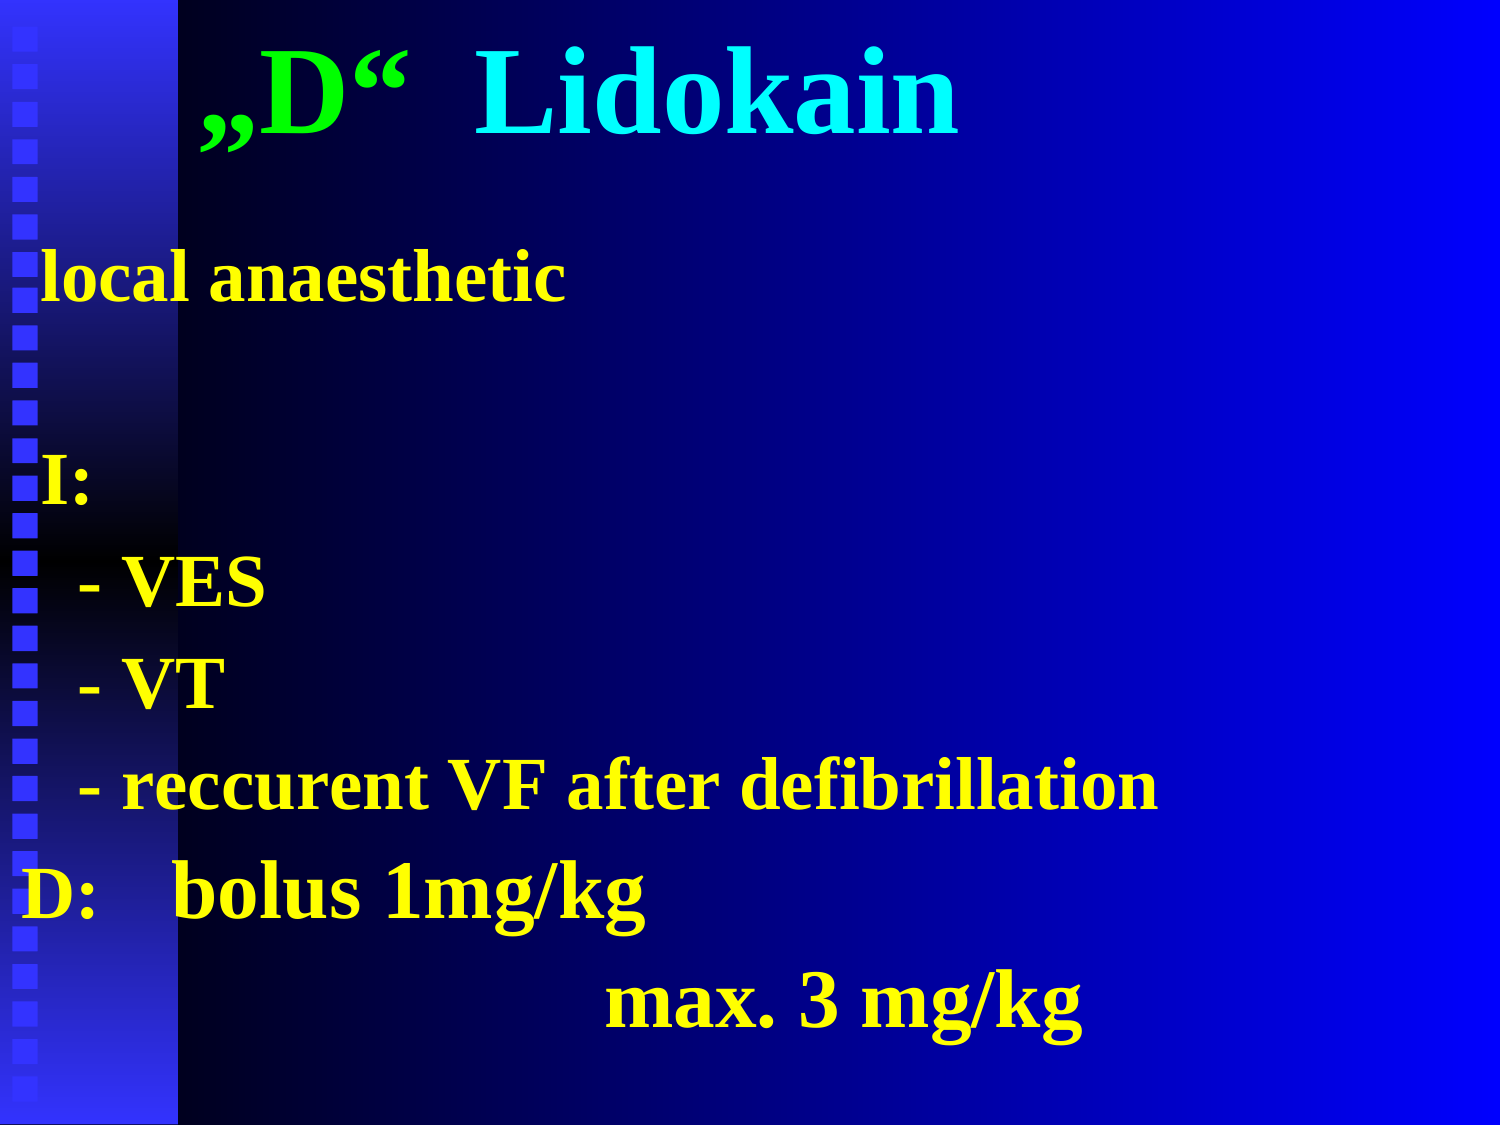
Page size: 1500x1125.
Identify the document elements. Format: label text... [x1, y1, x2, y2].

text_box „D“ Lidokain [182, 20, 1008, 168]
text_box local anaesthetic I: - VES - VT - reccurent VF after defibrillation D: bolus 1mg/kg max. 3 mg/kg [6, 125, 1500, 1125]
